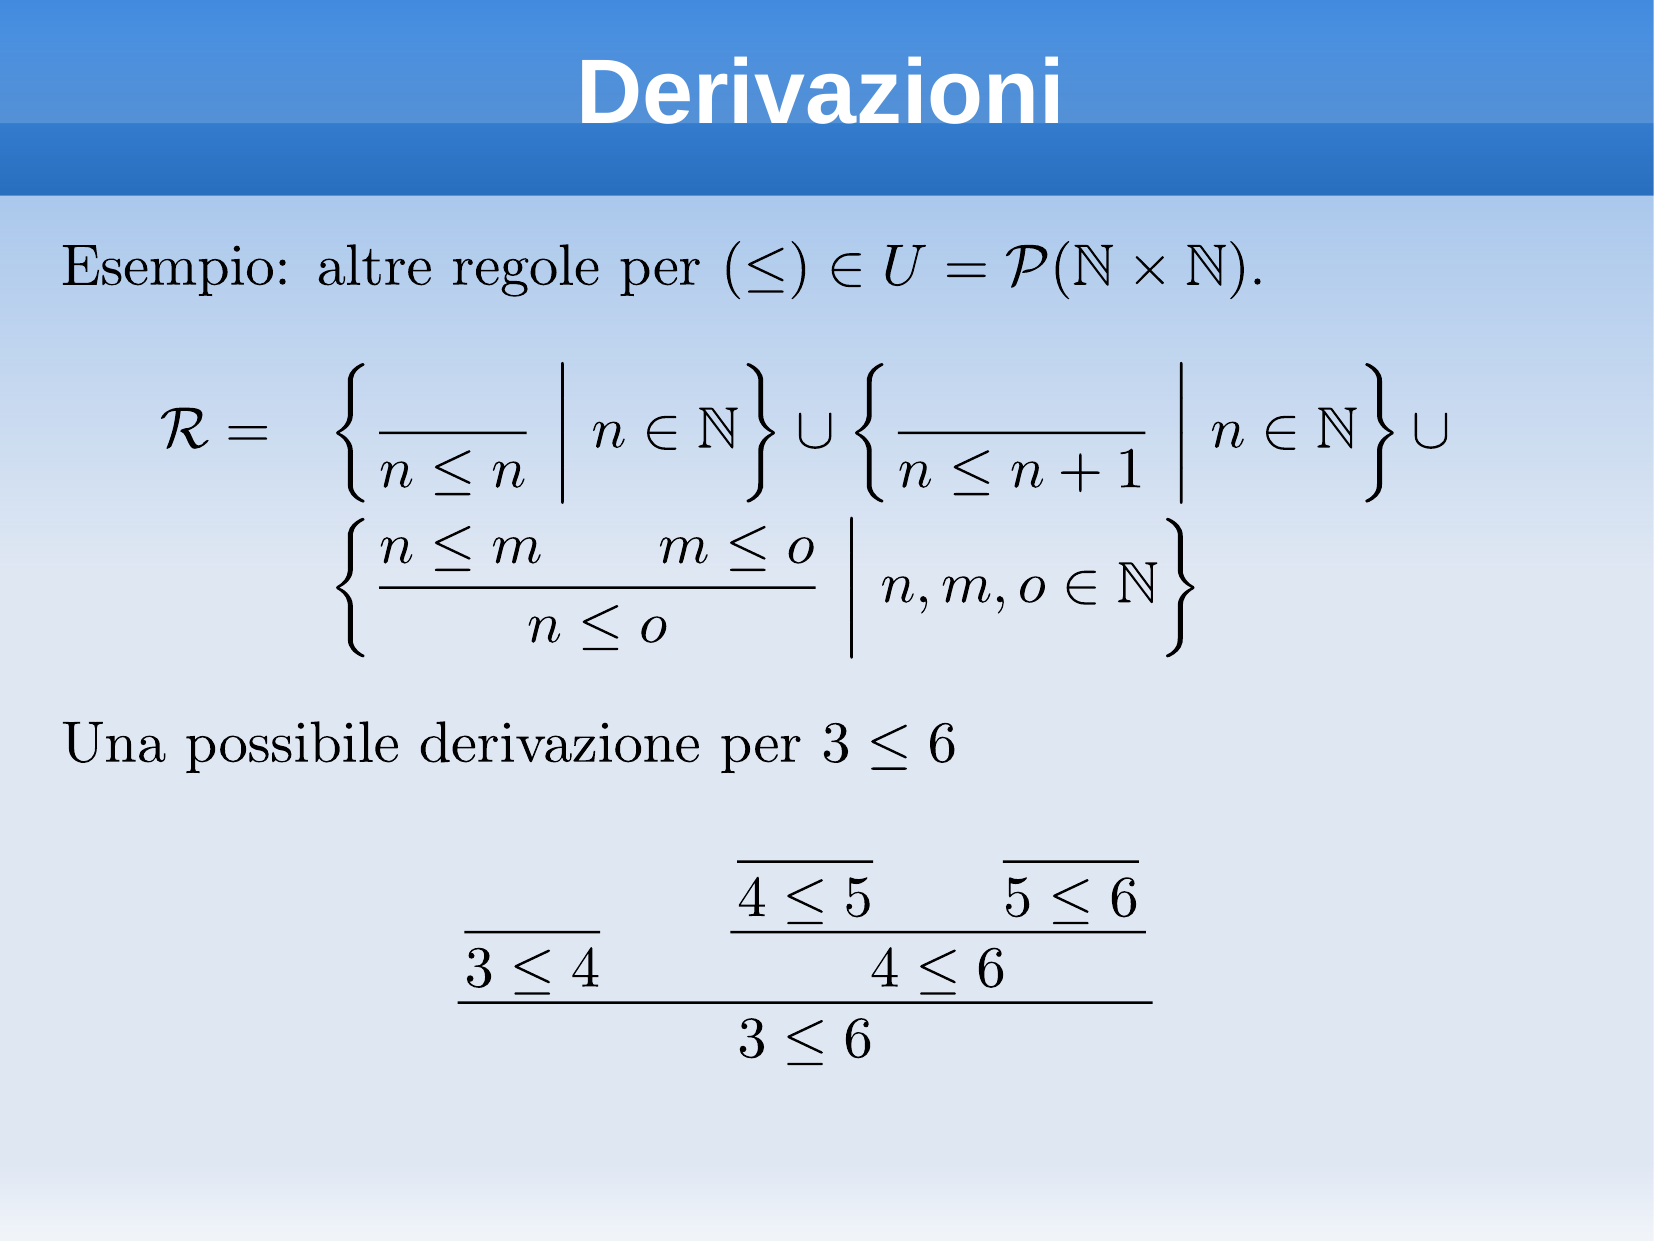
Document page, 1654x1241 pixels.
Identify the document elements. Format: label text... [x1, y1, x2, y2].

list [82, 290, 1571, 1109]
picture [0, 0, 1654, 1241]
title Derivazioni [76, 0, 1565, 188]
text_box [60, 241, 1451, 1066]
